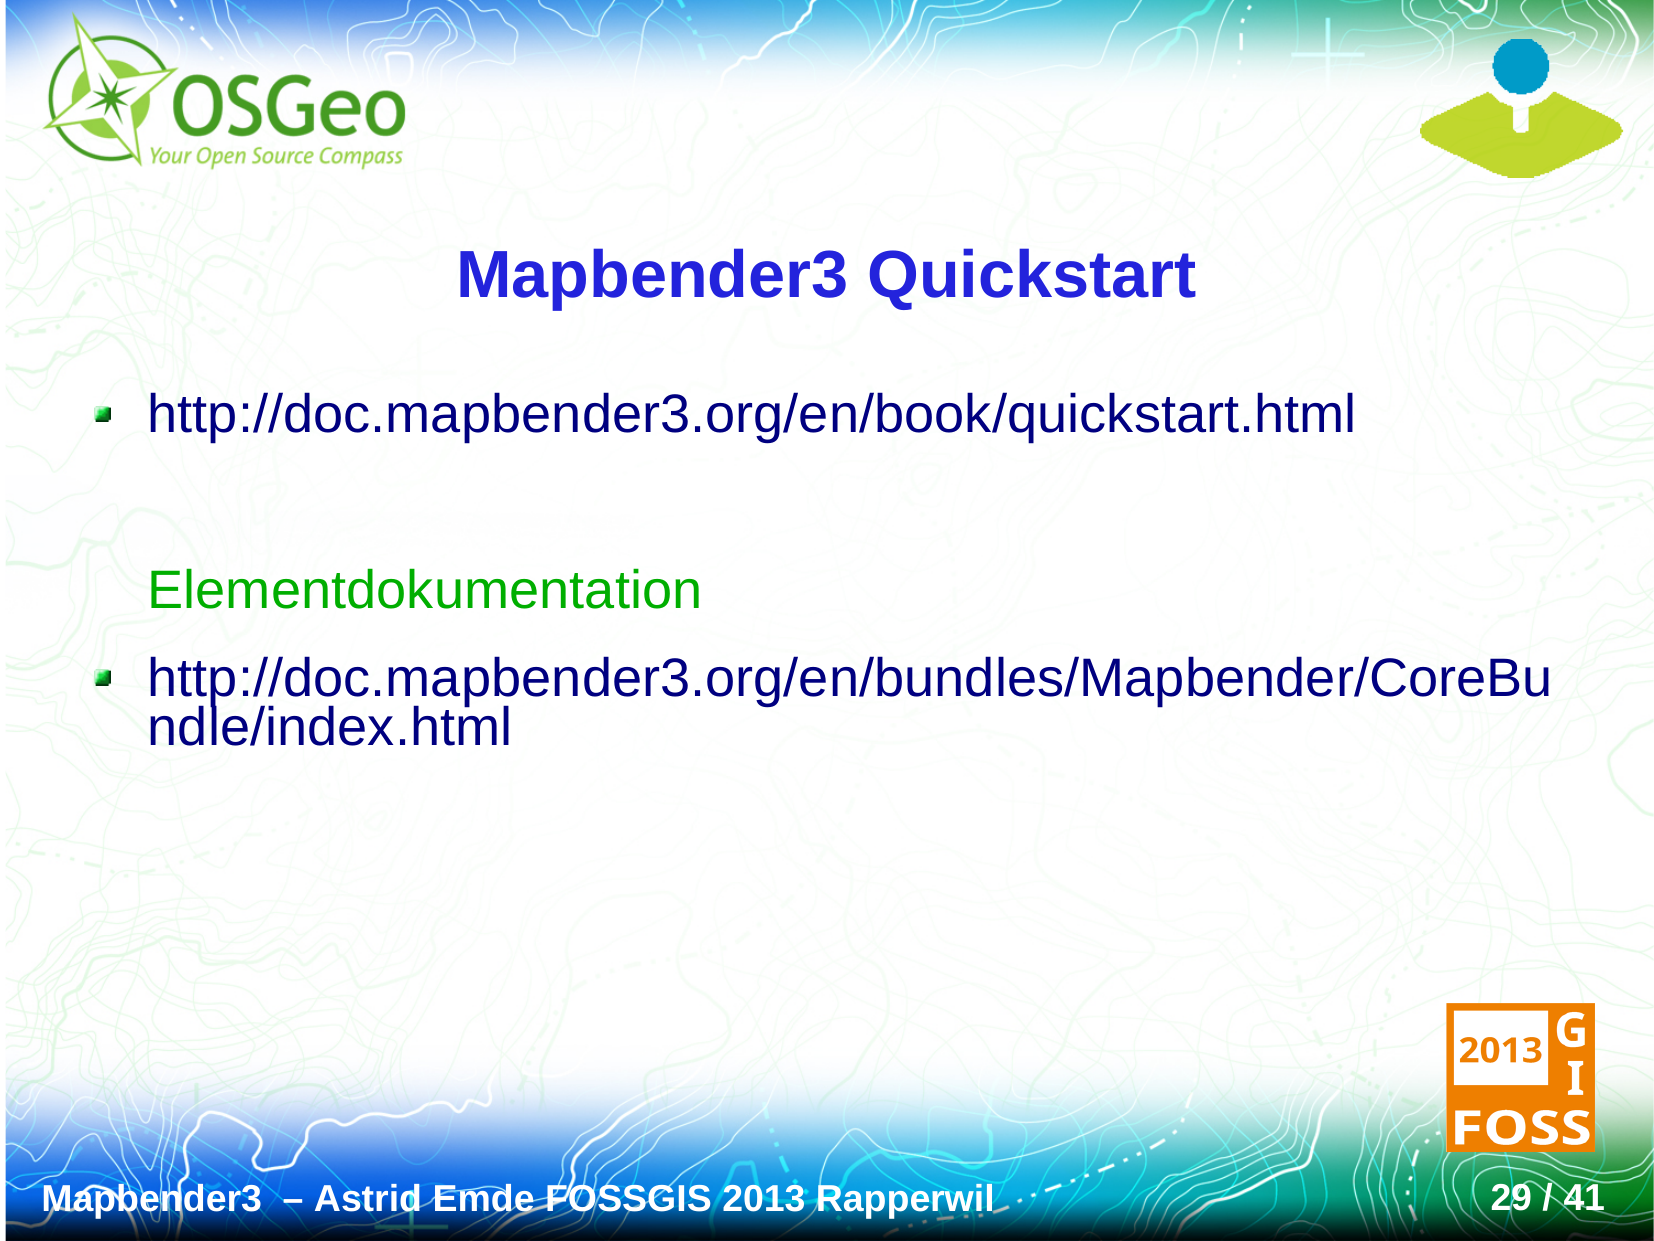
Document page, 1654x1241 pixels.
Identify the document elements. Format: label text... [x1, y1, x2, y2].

title Mapbender3 Quickstart [82, 208, 1571, 342]
picture [5, 0, 1654, 1241]
list http://doc.mapbender3.org/en/book/quickstart.html Elementdokumentation http://doc.mapbender3.org/en/bundles/Mapbender/CoreBundle/index.html [76, 383, 1565, 1188]
